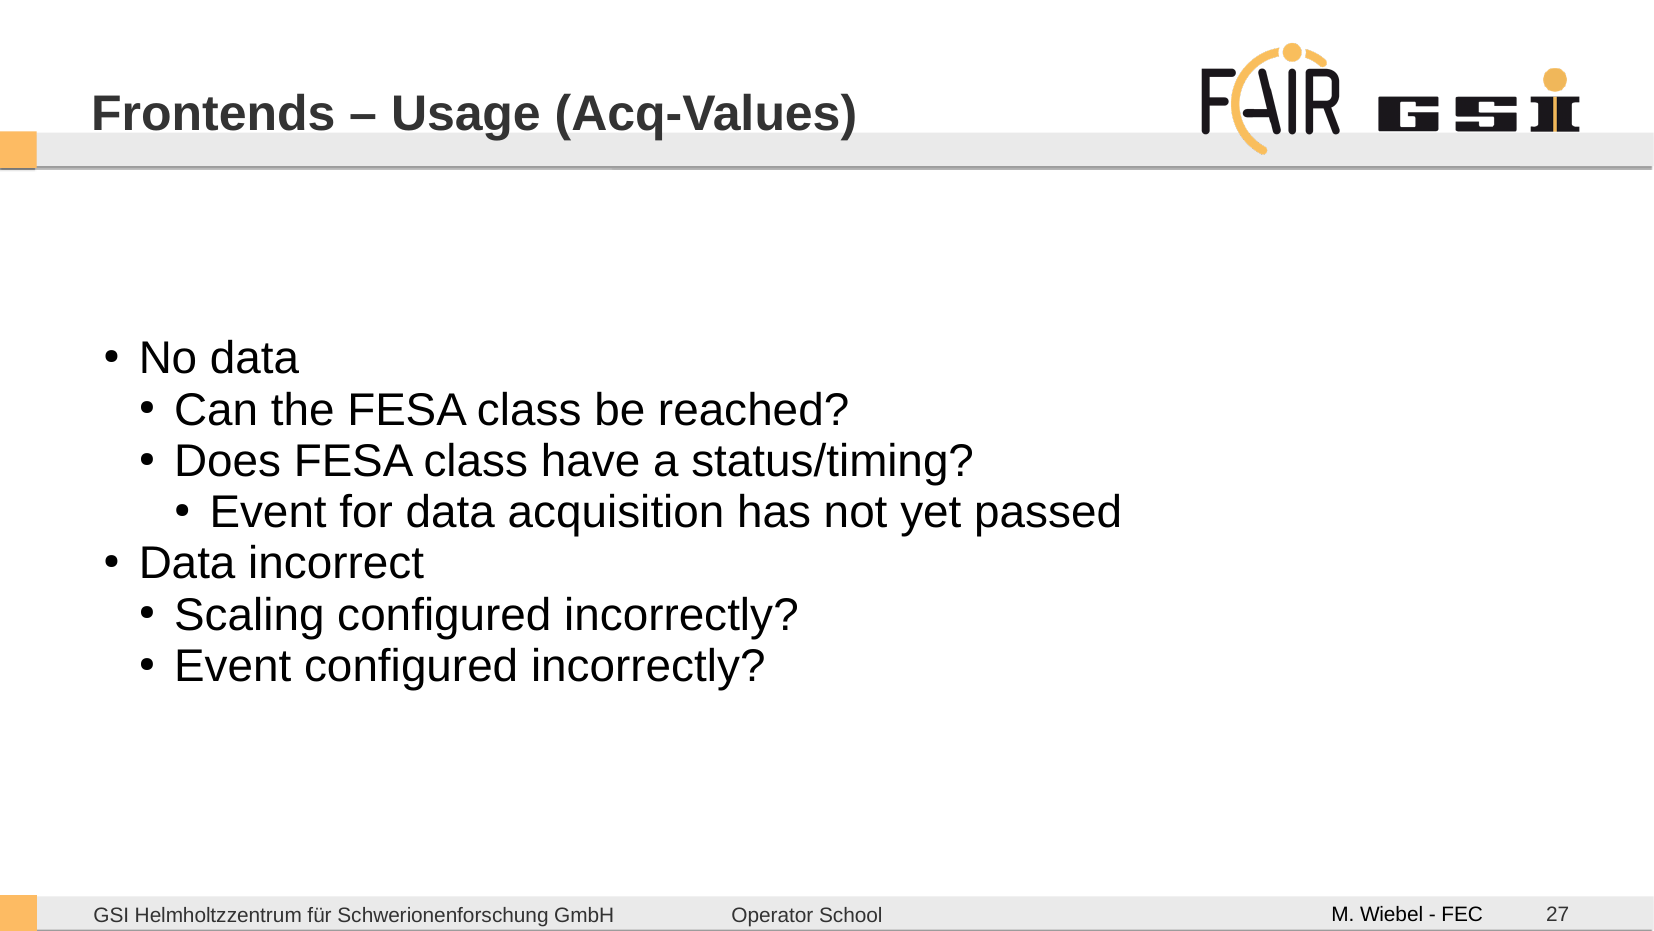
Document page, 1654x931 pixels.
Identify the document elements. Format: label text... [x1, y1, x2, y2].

text_box No data Can the FESA class be reached? Does FESA class have a status/timing? Event for data acquisition has not yet passed Data incorrect Scaling configured incorrectly? Event configured incorrectly? [88, 324, 1565, 827]
title Frontends – Usage (Acq-Values) [76, 41, 1288, 149]
picture [1376, 65, 1581, 132]
picture [1200, 40, 1341, 157]
